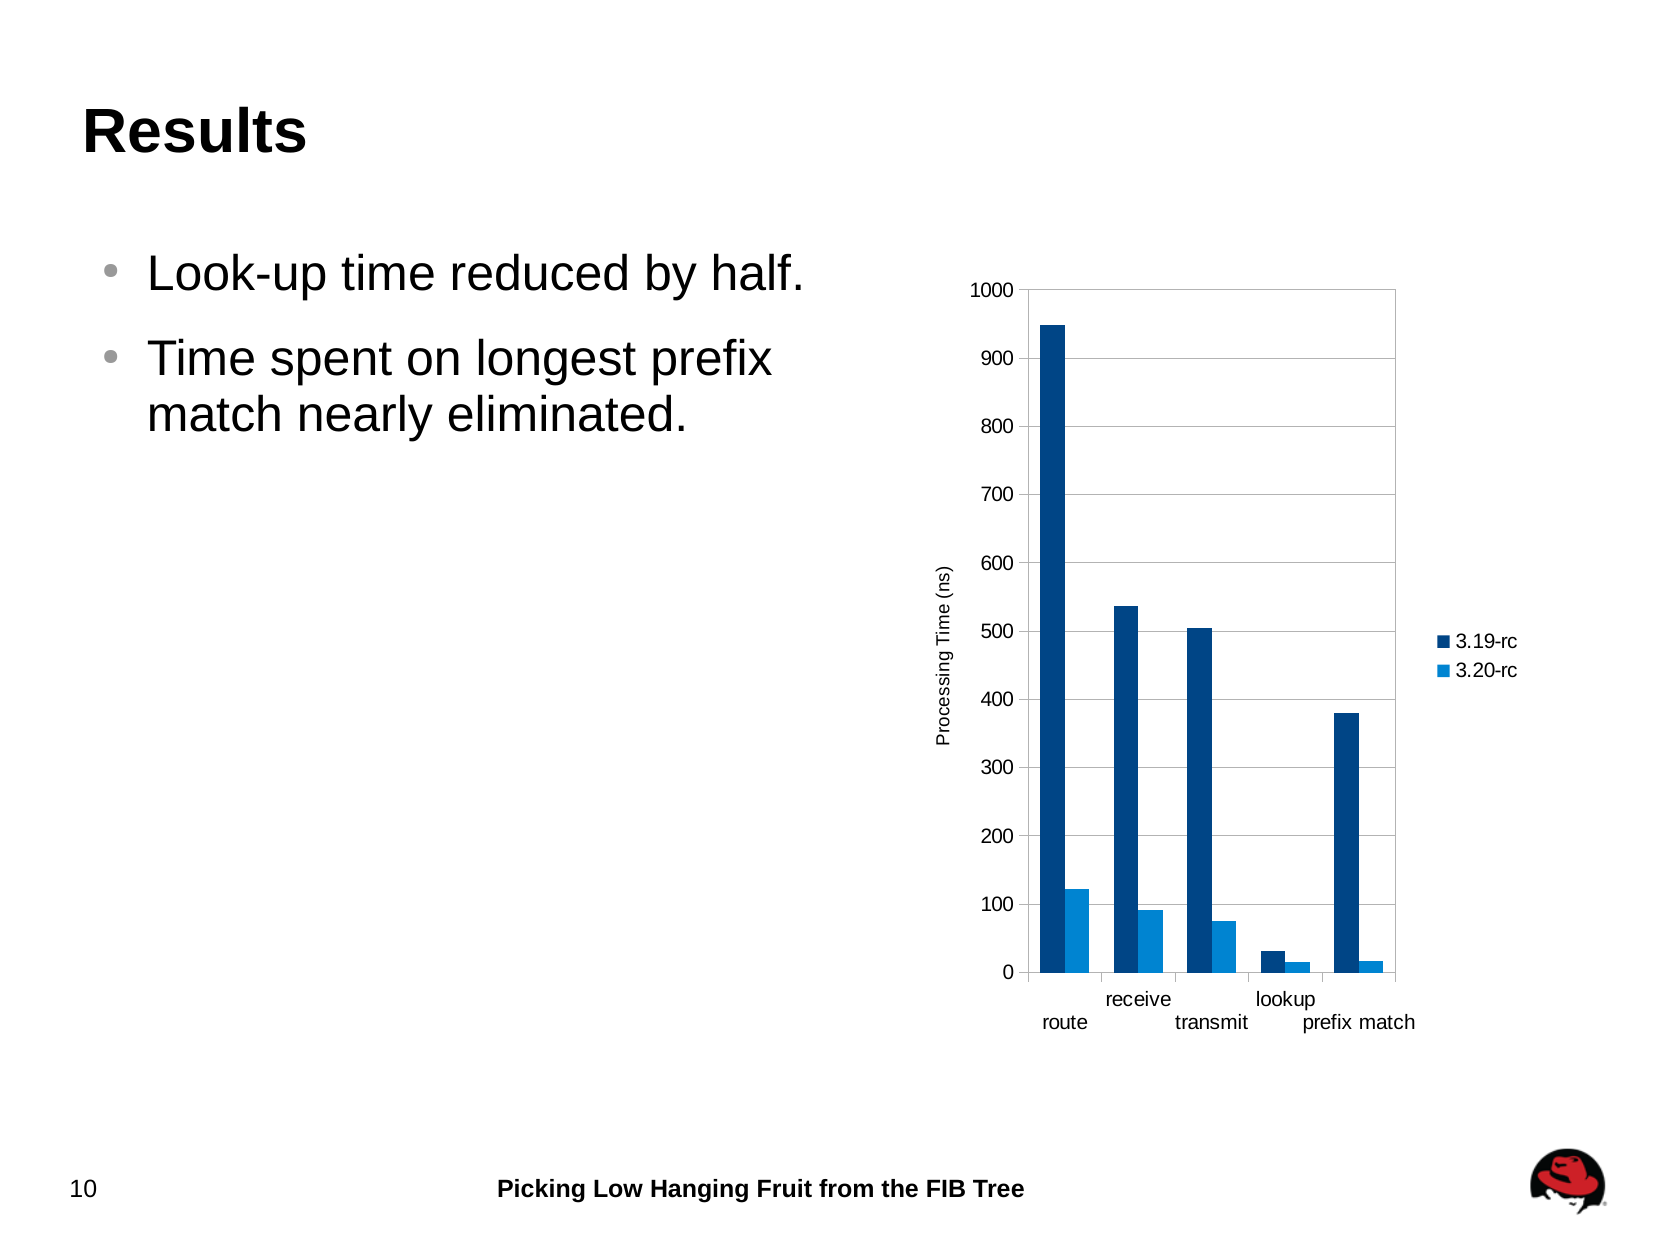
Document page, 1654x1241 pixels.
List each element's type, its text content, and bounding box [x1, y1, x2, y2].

title Results [82, 37, 1571, 226]
picture [1529, 1146, 1613, 1224]
chart [900, 262, 1538, 1051]
list Look-up time reduced by half. Time spent on longest prefix match nearly eliminated. [86, 244, 814, 1039]
